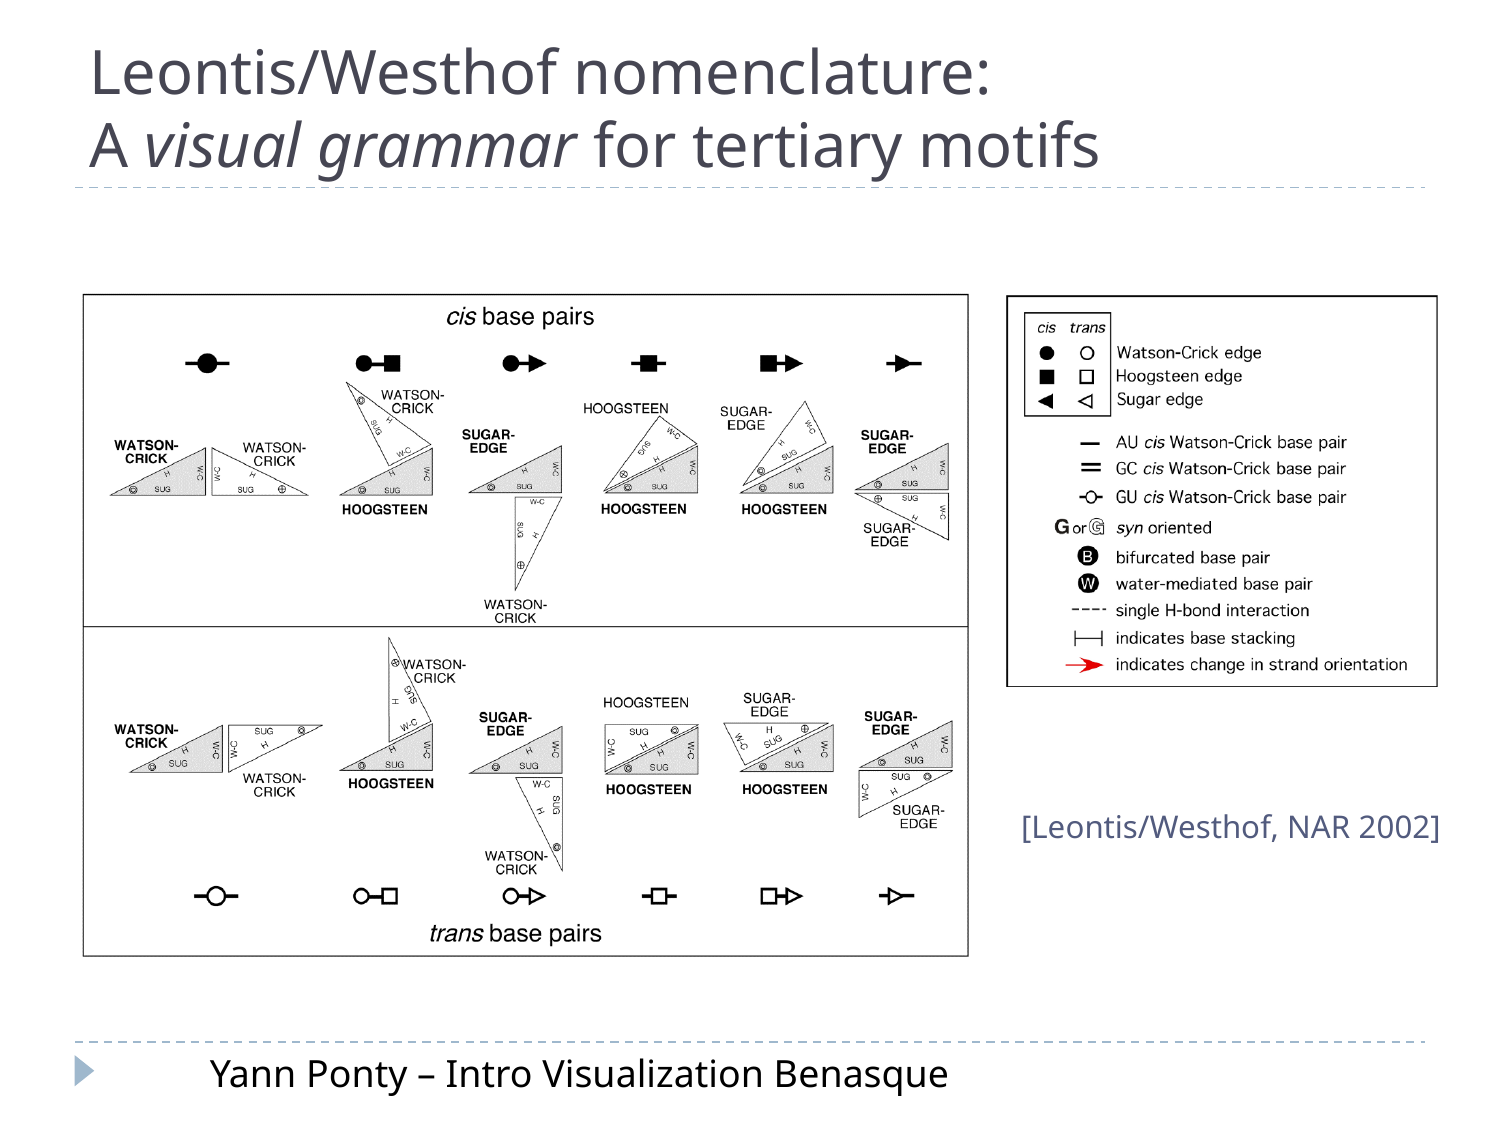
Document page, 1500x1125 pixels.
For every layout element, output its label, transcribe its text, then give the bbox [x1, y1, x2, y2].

picture [1006, 295, 1438, 687]
title Leontis/Westhof nomenclature: A visual grammar for tertiary motifs [75, 24, 1425, 188]
picture [75, 287, 975, 963]
text_box [Leontis/Westhof, NAR 2002] [1006, 799, 1463, 853]
